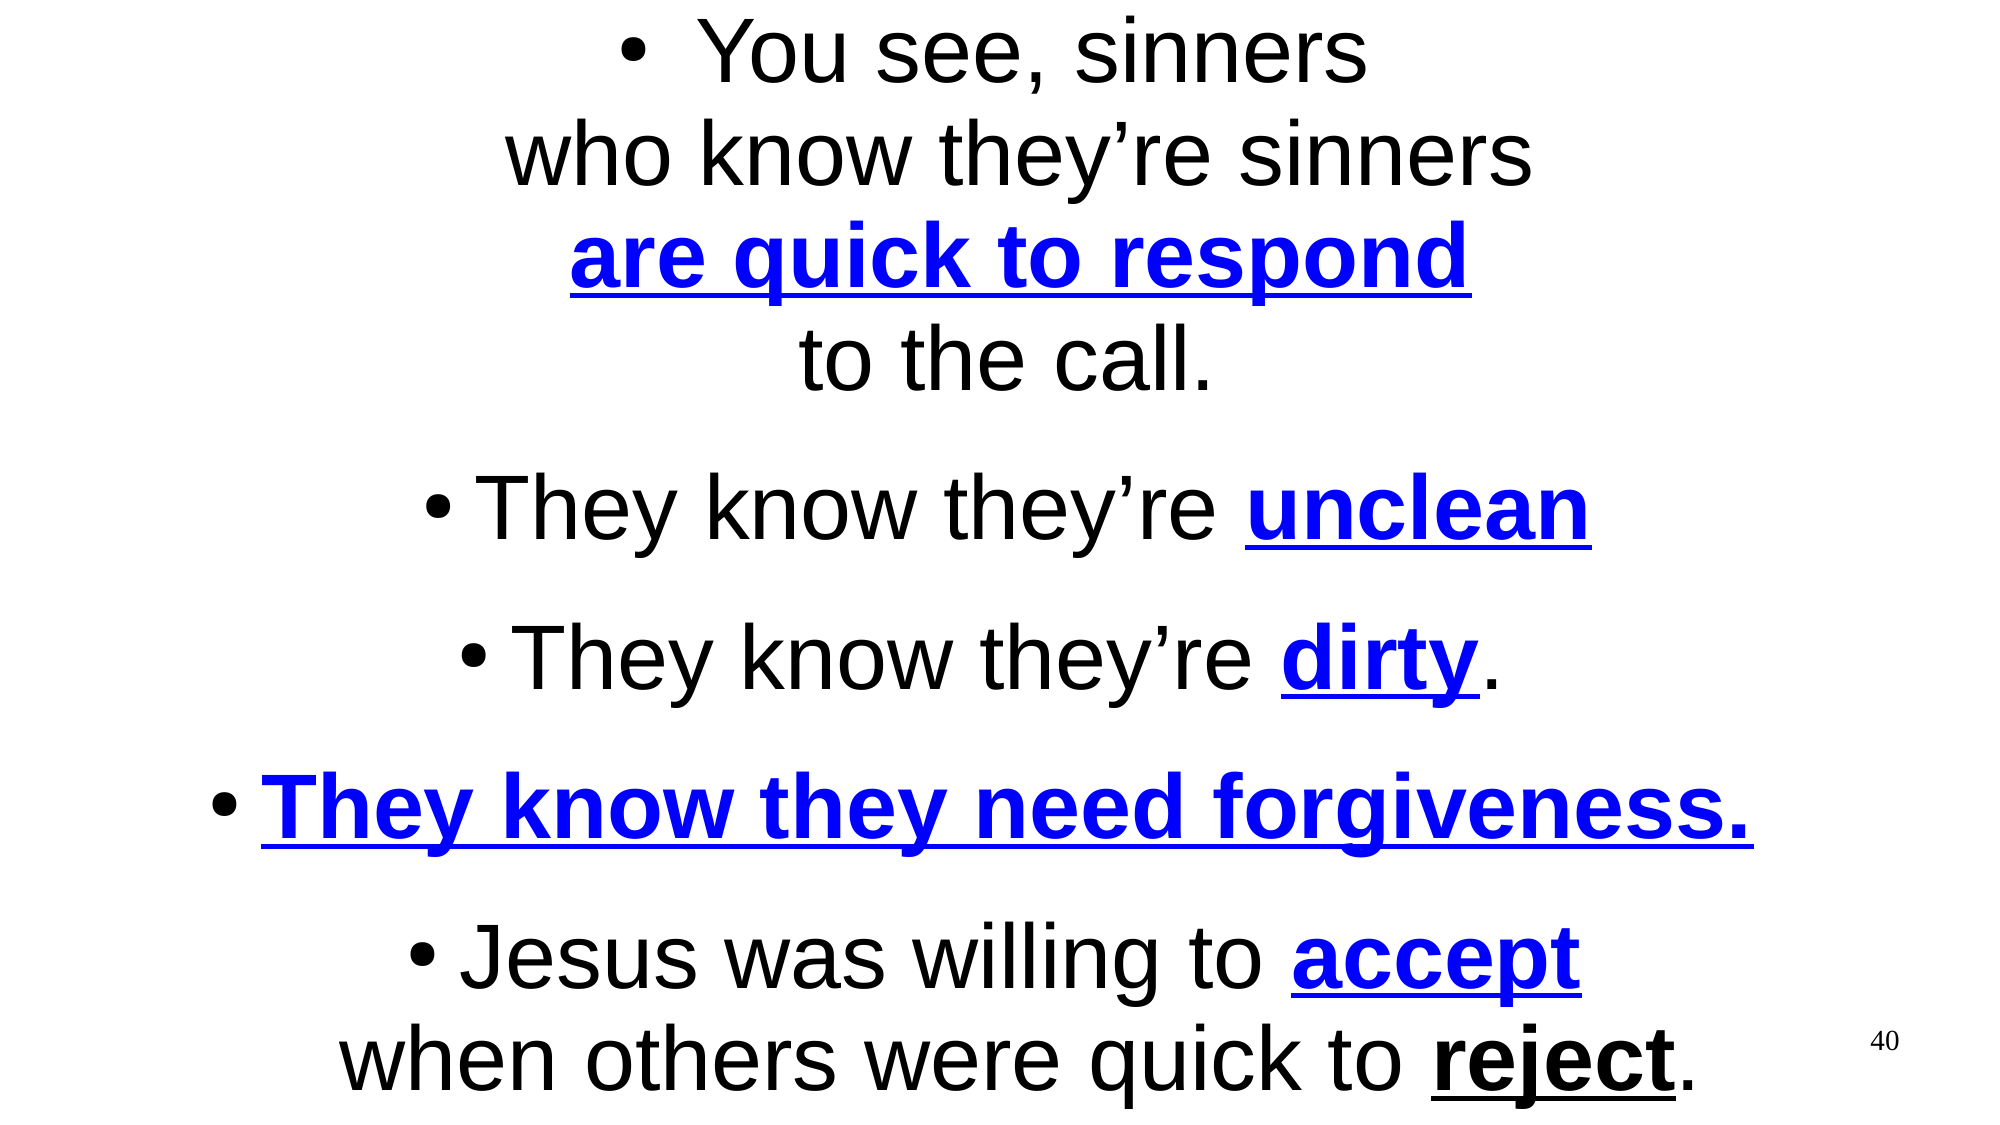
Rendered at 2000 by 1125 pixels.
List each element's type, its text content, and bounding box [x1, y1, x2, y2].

list You see, sinners who know they’re sinners are quick to respond to the call. They know they’re unclean They know they’re dirty. They know they need forgiveness. Jesus was willing to accept when others were quick to reject. [0, 0, 1996, 1123]
